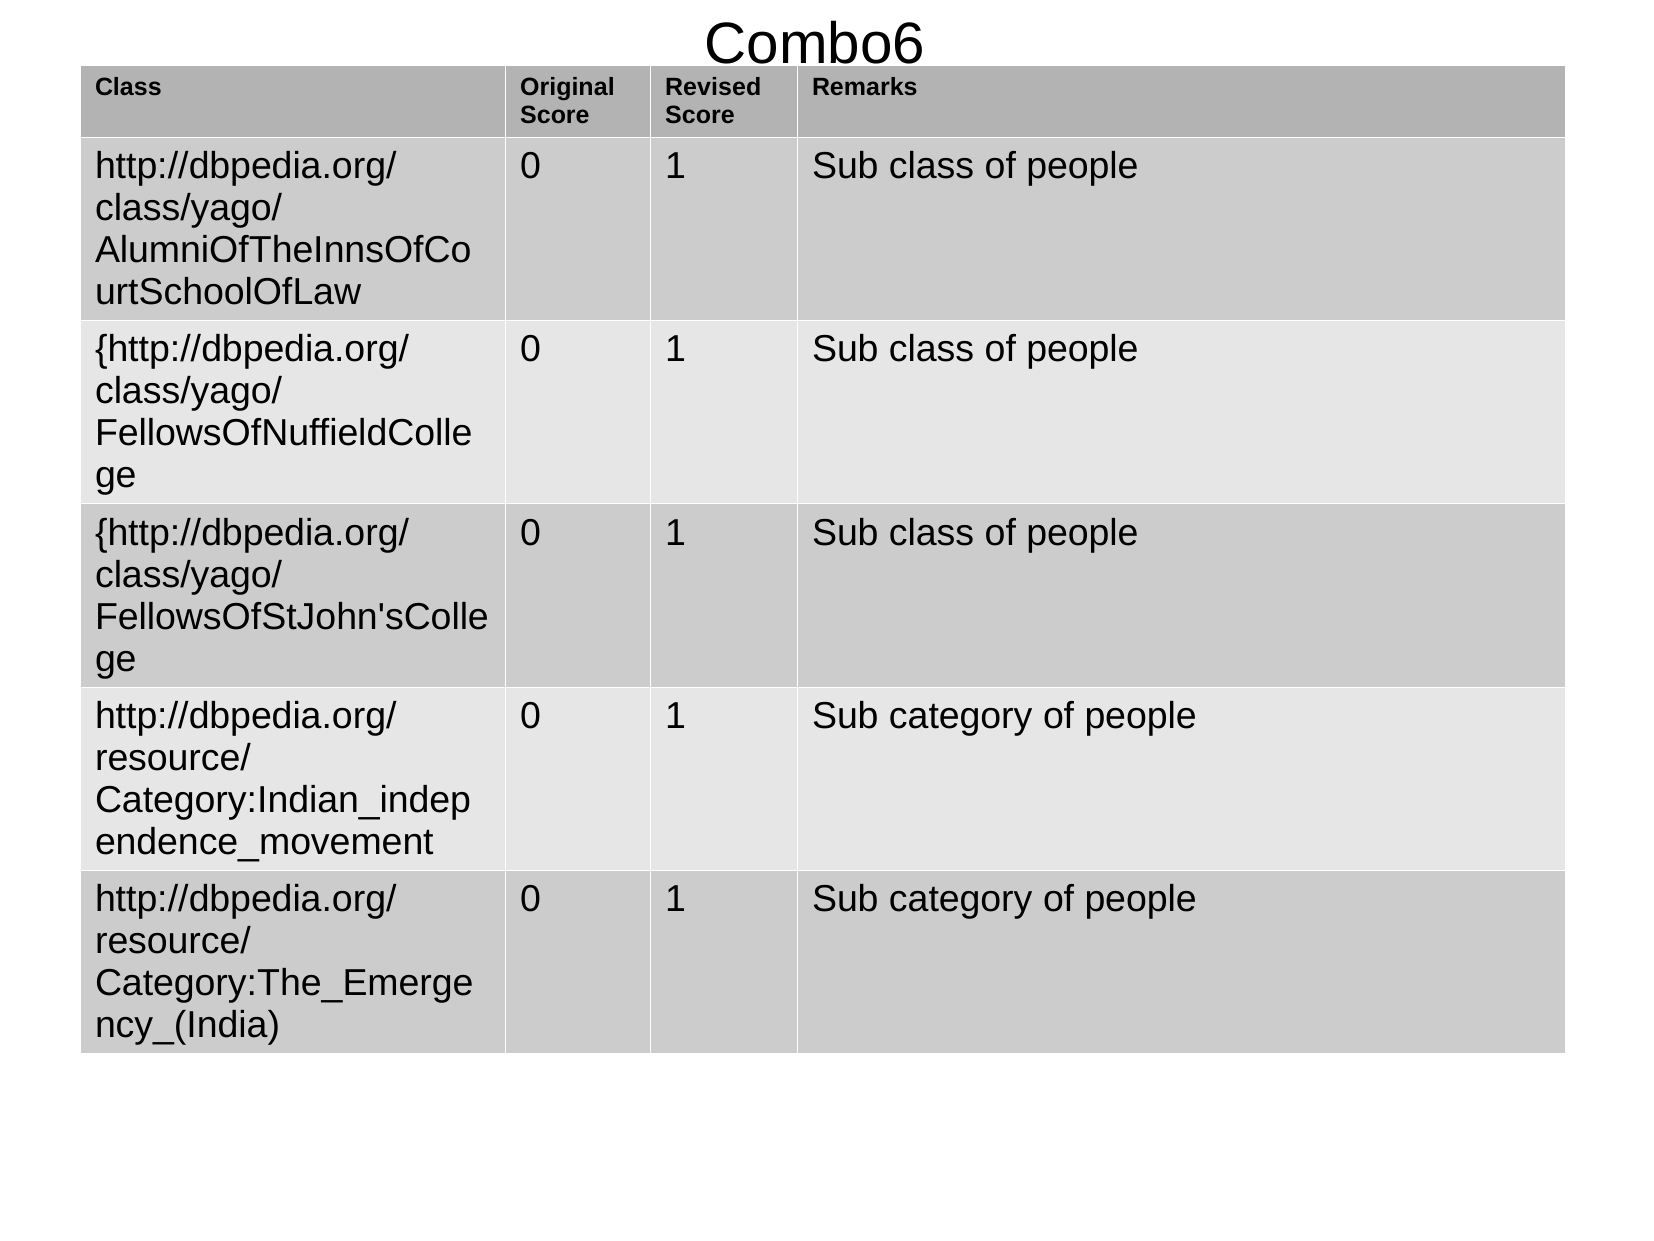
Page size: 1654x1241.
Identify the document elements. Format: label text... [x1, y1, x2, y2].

table_cell 1 [651, 321, 797, 503]
table_cell 0 [506, 138, 650, 320]
table_cell Sub category of people [798, 688, 1565, 870]
table_cell 1 [651, 504, 797, 687]
table_cell 0 [506, 871, 650, 1053]
table_cell Sub class of people [798, 138, 1565, 320]
table_cell Sub class of people [798, 321, 1565, 503]
table_header Class [81, 76, 505, 137]
table_cell 1 [651, 871, 797, 1053]
table_header Revised Score [651, 76, 797, 137]
table_cell {http://dbpedia.org/class/yago/FellowsOfNuffieldCollege [81, 321, 505, 503]
table_cell 1 [651, 138, 797, 320]
table_cell http://dbpedia.org/resource/Category:Indian_independence_movement [81, 688, 505, 870]
table_cell http://dbpedia.org/class/yago/AlumniOfTheInnsOfCourtSchoolOfLaw [81, 138, 505, 320]
table_cell 1 [651, 688, 797, 870]
title Combo6 [70, 10, 1560, 76]
table_cell {http://dbpedia.org/class/yago/FellowsOfStJohn'sCollege [81, 504, 505, 687]
table_header Remarks [798, 66, 1565, 137]
table_cell Sub category of people [798, 871, 1565, 1053]
table_header Original Score [506, 76, 650, 137]
table_cell Sub class of people [798, 504, 1565, 687]
table_cell 0 [506, 321, 650, 503]
table_cell 0 [506, 504, 650, 687]
table_cell http://dbpedia.org/resource/Category:The_Emergency_(India) [81, 871, 505, 1053]
table_cell 0 [506, 688, 650, 870]
